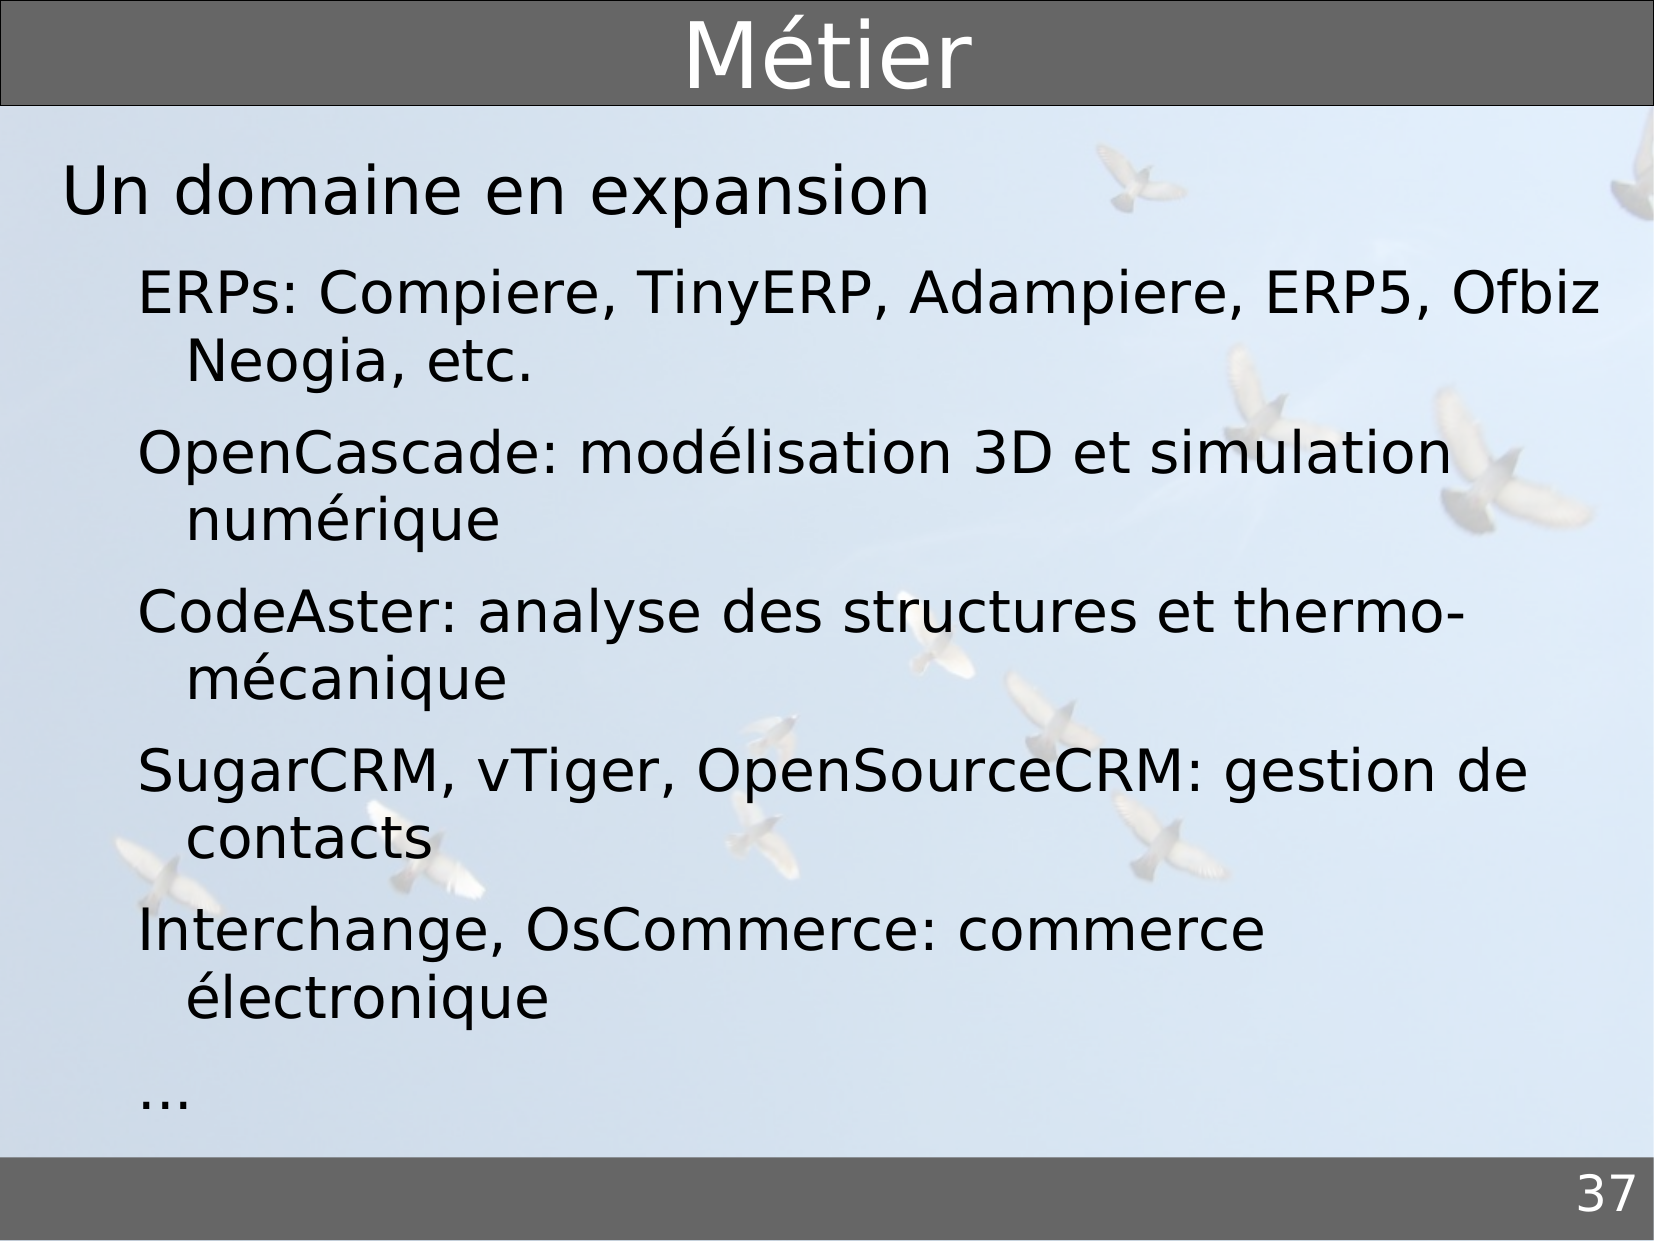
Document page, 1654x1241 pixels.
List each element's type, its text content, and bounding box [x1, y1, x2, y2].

title Métier [0, 2, 1654, 110]
list Un domaine en expansion ERPs: Compiere, TinyERP, Adampiere, ERP5, Ofbiz Neogia, etc. OpenCascade: modélisation 3D et simulation numérique CodeAster: analyse des structures et thermo-mécanique SugarCRM, vTiger, OpenSourceCRM: gestion de contacts Interchange, OsCommerce: commerce électronique ... [43, 152, 1612, 1124]
